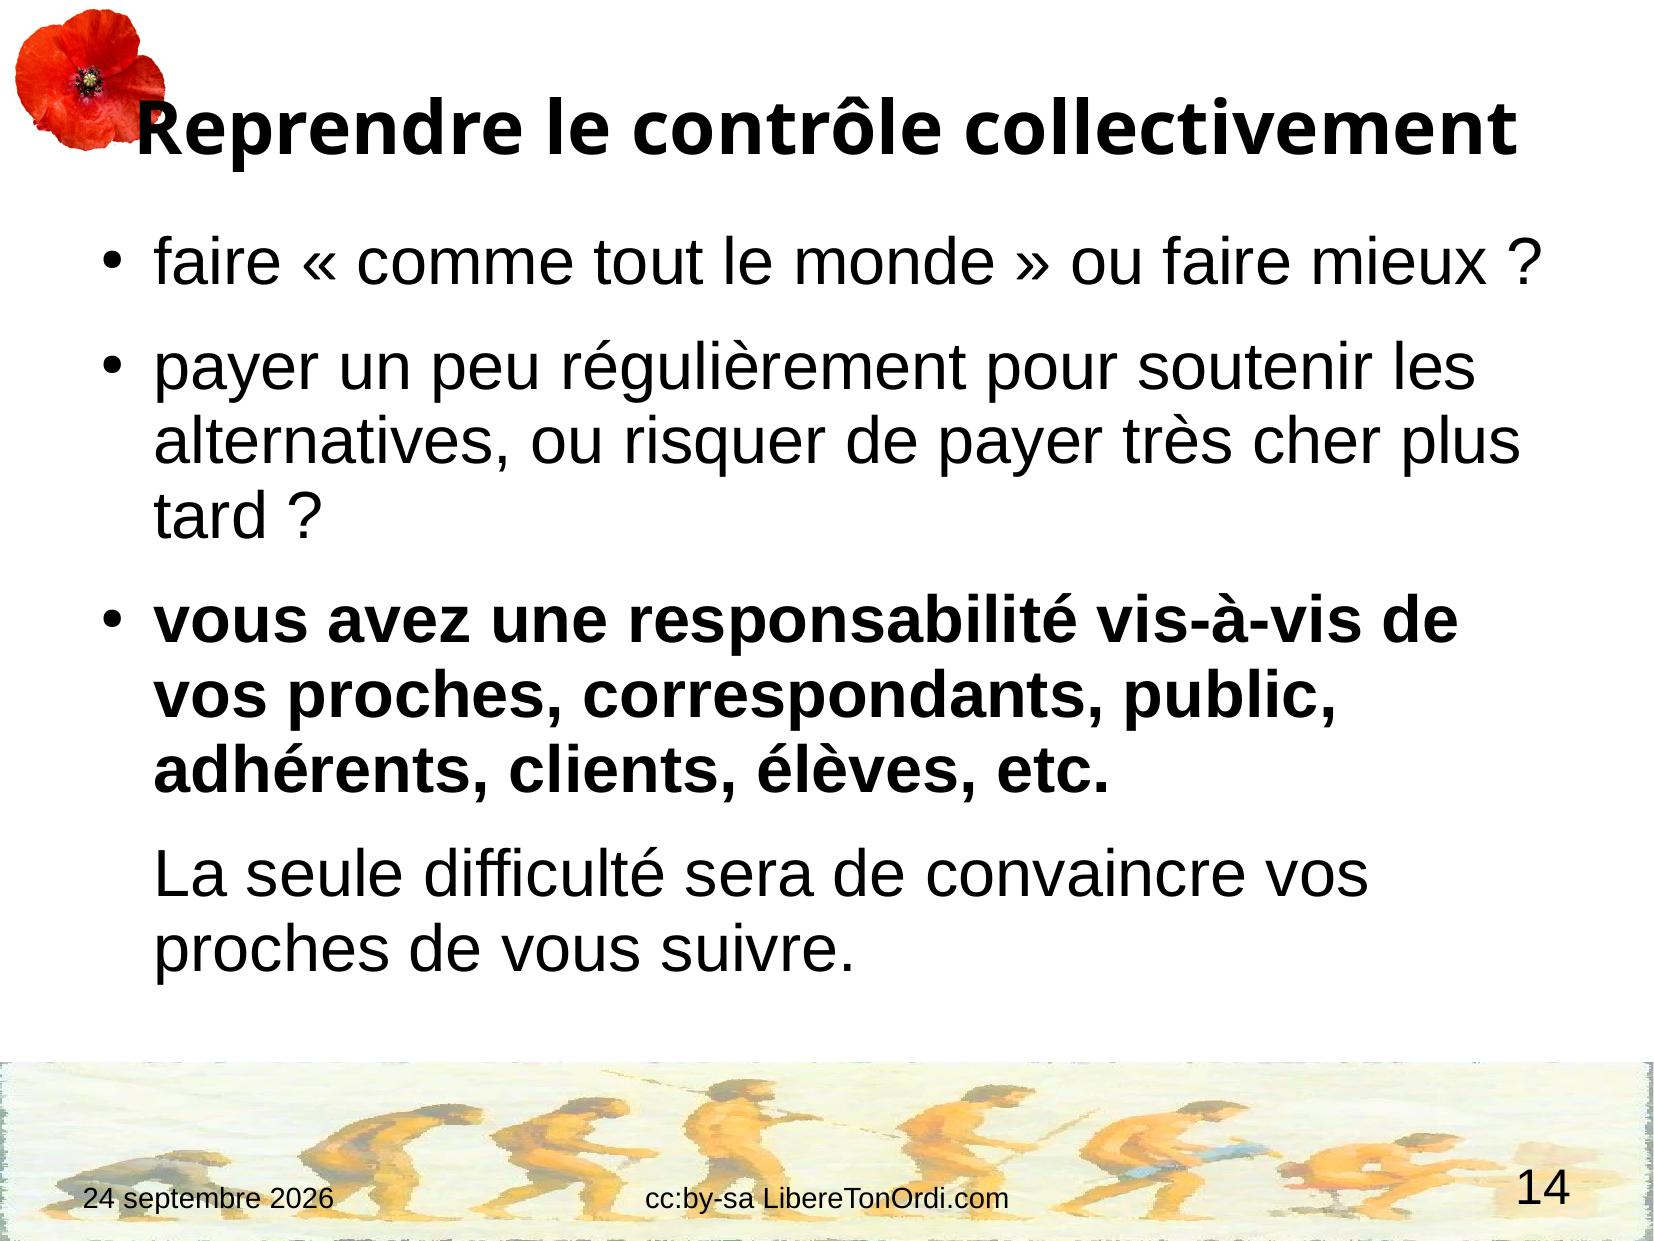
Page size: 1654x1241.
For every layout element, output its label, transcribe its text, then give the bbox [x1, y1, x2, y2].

picture [0, 1062, 1654, 1241]
picture [11, 5, 169, 154]
list faire « comme tout le monde » ou faire mieux ? payer un peu régulièrement pour soutenir les alternatives, ou risquer de payer très cher plus tard ? vous avez une responsabilité vis-à-vis de vos proches, correspondants, public, adhérents, clients, élèves, etc. La seule difficulté sera de convaincre vos proches de vous suivre. [82, 224, 1571, 1063]
title Reprendre le contrôle collectivement [82, 49, 1571, 201]
